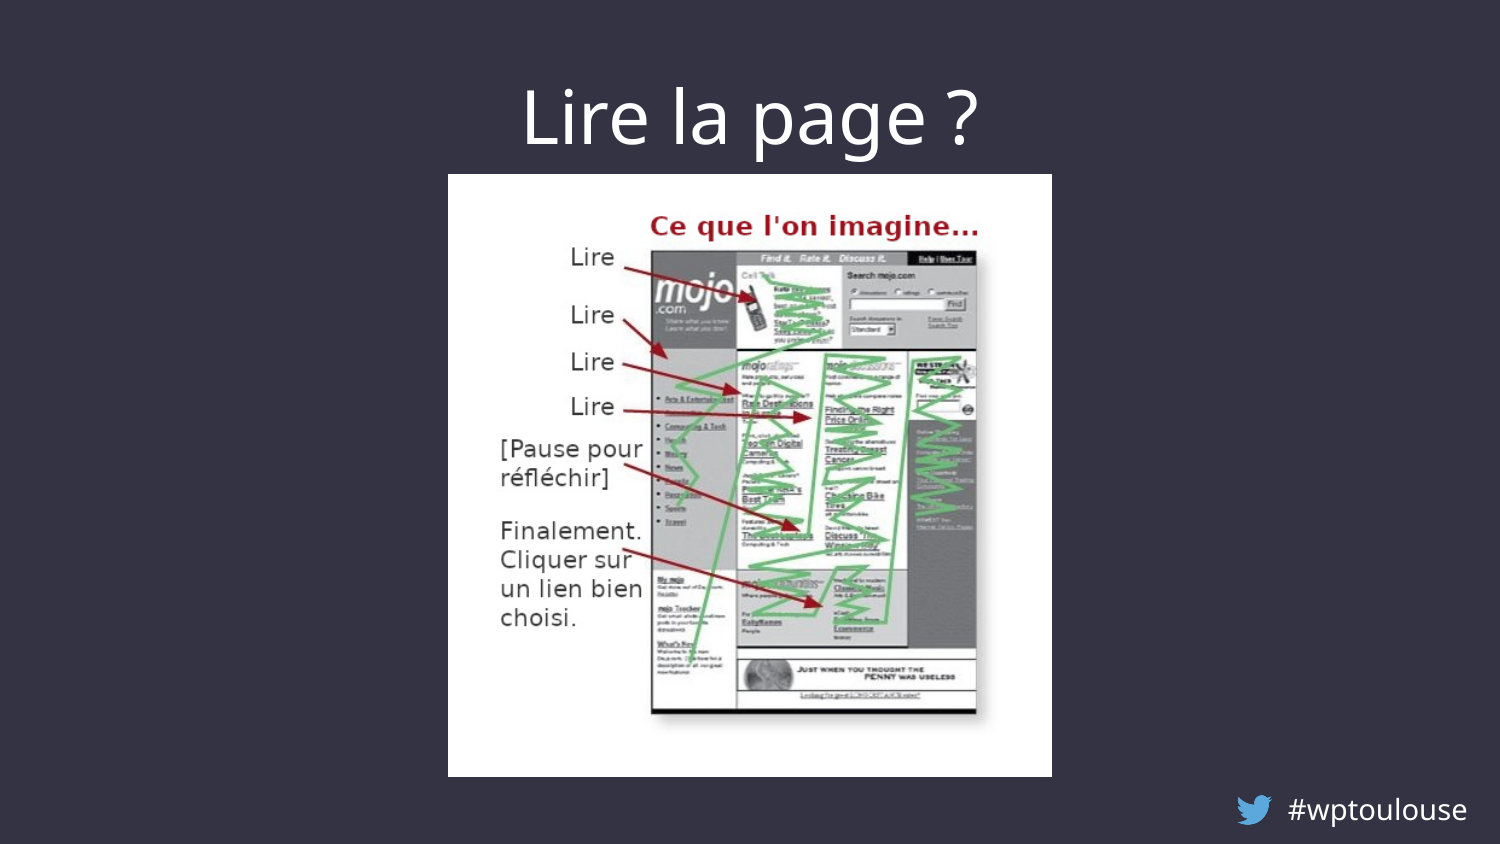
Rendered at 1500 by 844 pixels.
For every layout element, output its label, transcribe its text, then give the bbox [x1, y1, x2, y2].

picture [448, 174, 1052, 777]
text_box #wptoulouse [1272, 776, 1488, 832]
title Lire la page ? [75, 33, 1425, 175]
picture [1236, 795, 1273, 825]
